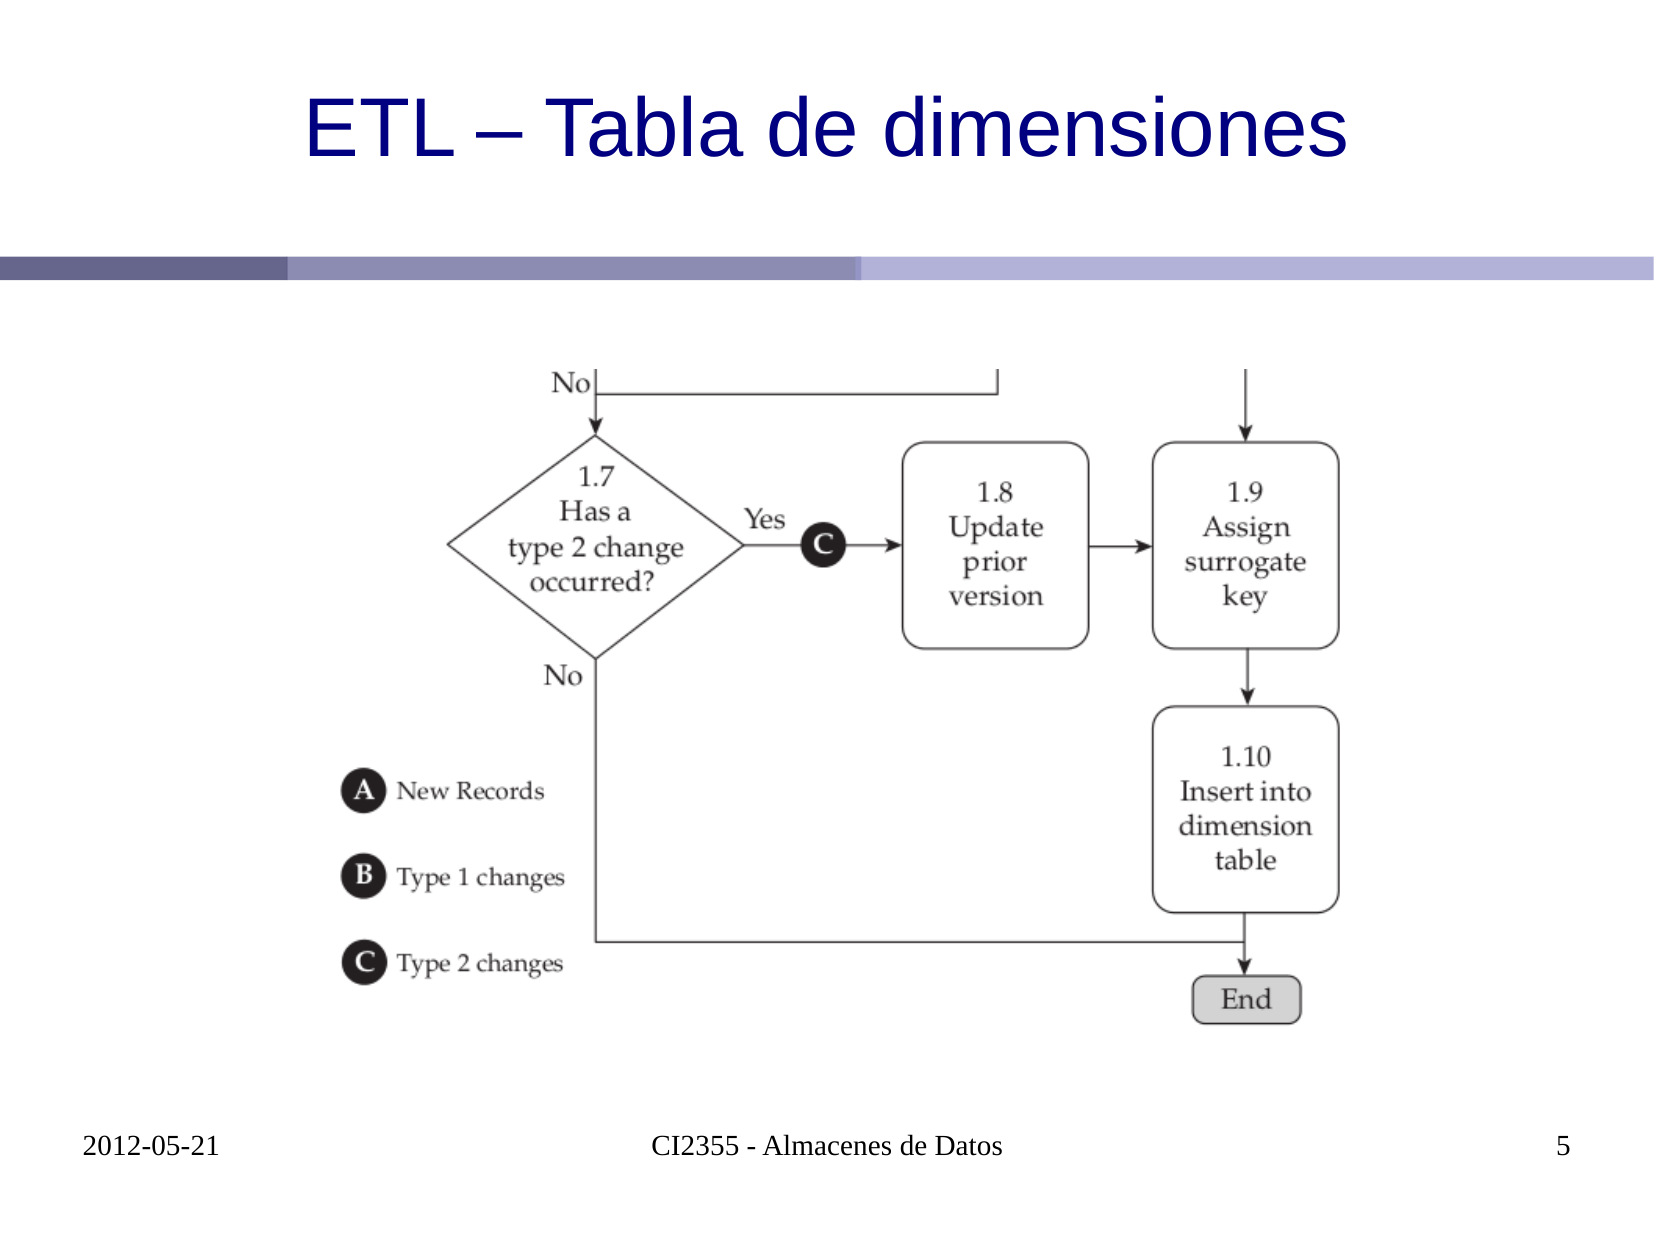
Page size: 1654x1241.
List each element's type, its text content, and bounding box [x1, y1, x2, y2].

title ETL – Tabla de dimensiones [0, 0, 1654, 257]
picture [300, 369, 1365, 1034]
